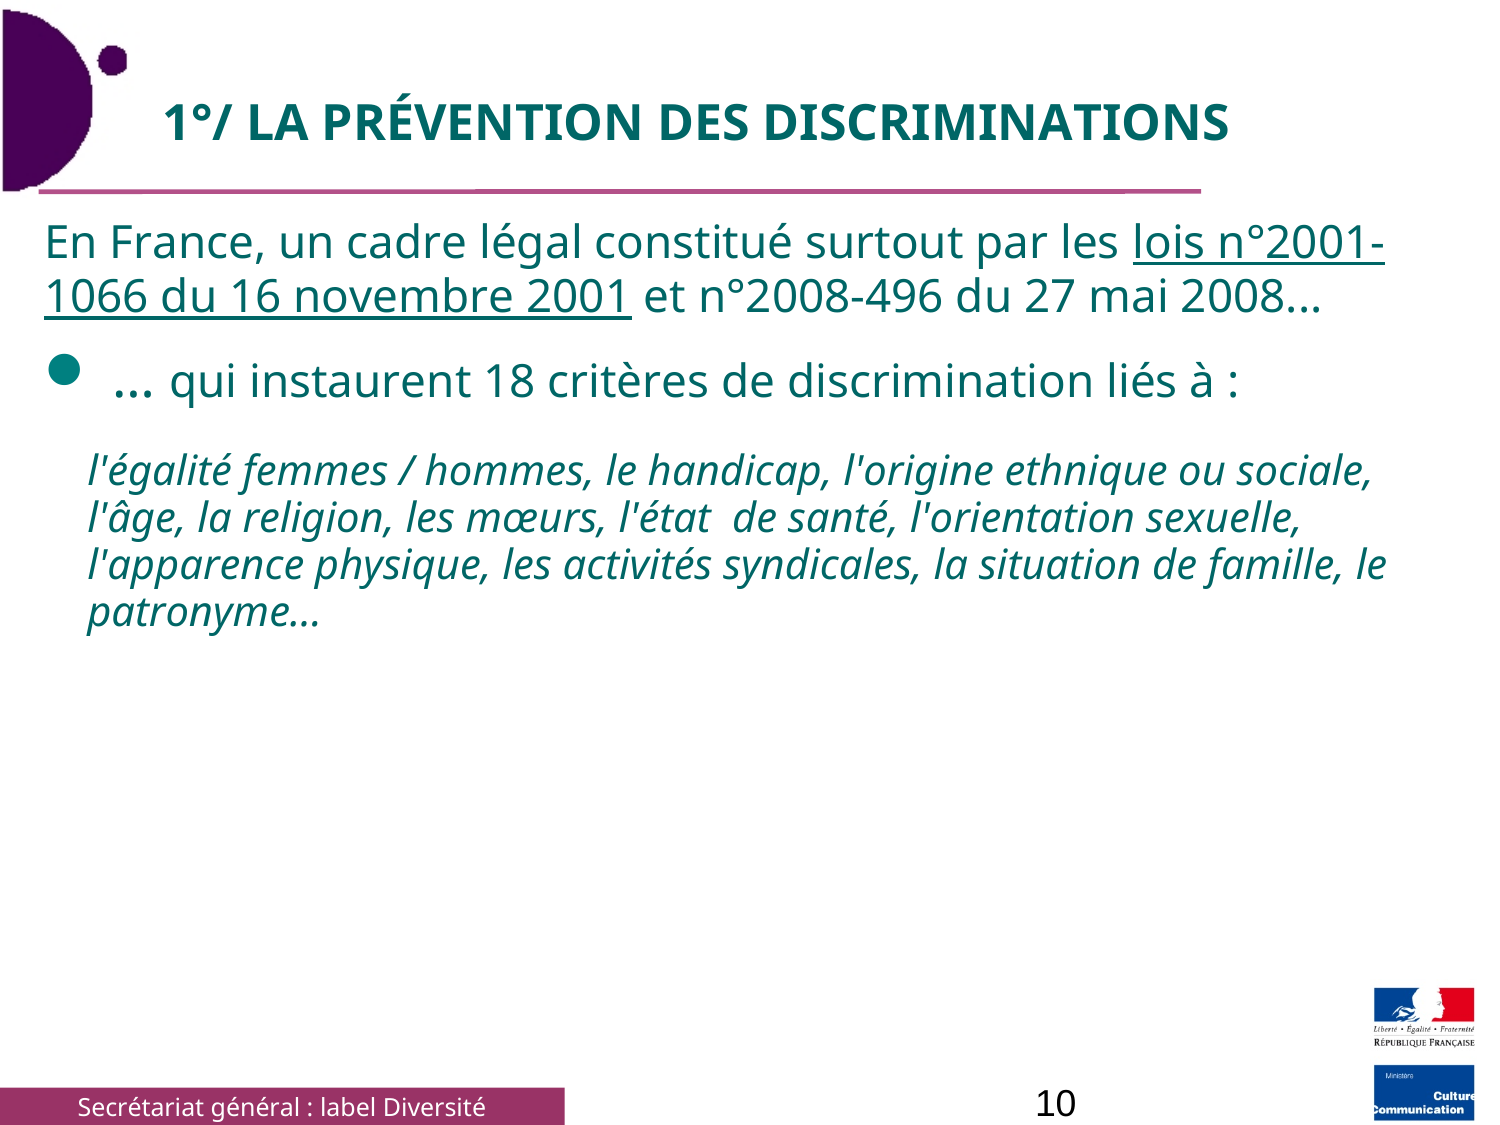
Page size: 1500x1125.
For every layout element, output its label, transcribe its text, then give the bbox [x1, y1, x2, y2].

picture [0, 0, 149, 204]
text_box … qui instaurent 18 critères de discrimination liés à : l'égalité femmes / hommes, le handicap, l'origine ethnique ou sociale, l'âge, la religion, les mœurs, l'état de santé, l'orientation sexuelle, l'apparence physique, les activités syndicales, la situation de famille, le patronyme... [29, 337, 1477, 757]
text_box <numéro> [1020, 1071, 1370, 1125]
text_box En France, un cadre légal constitué surtout par les lois n°2001-1066 du 16 novembre 2001 et n°2008-496 du 27 mai 2008... [29, 206, 1418, 334]
text_box 1°/ LA PRÉVENTION DES DISCRIMINATIONS [147, 81, 1418, 160]
picture [1370, 979, 1477, 1125]
